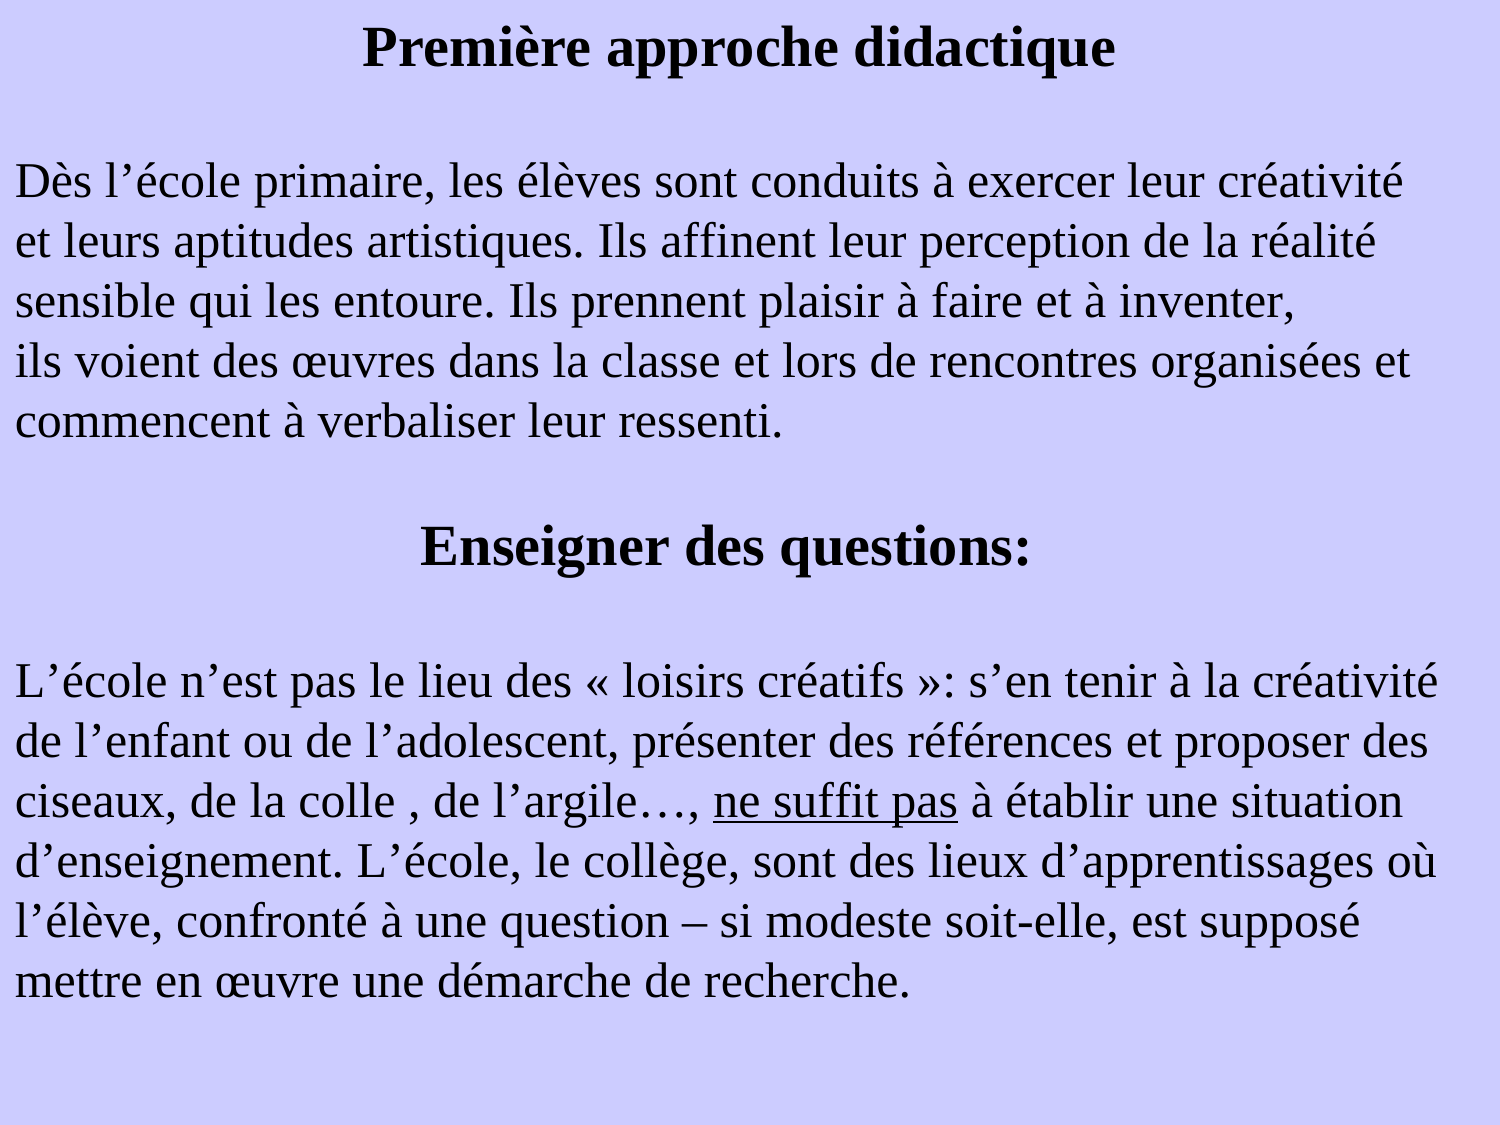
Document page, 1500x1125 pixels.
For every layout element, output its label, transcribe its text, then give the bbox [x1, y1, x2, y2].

text_box Première approche didactique Dès l’école primaire, les élèves sont conduits à exercer leur créativité et leurs aptitudes artistiques. Ils affinent leur perception de la réalité sensible qui les entoure. Ils prennent plaisir à faire et à inventer, ils voient des œuvres dans la classe et lors de rencontres organisées et commencent à verbaliser leur ressenti. Enseigner des questions: L’école n’est pas le lieu des « loisirs créatifs »: s’en tenir à la créativité de l’enfant ou de l’adolescent, présenter des références et proposer des ciseaux, de la colle , de l’argile…, ne suffit pas à établir une situation d’enseignement. L’école, le collège, sont des lieux d’apprentissages où l’élève, confronté à une question – si modeste soit-elle, est supposé mettre en œuvre une démarche de recherche. [0, 0, 1500, 1125]
